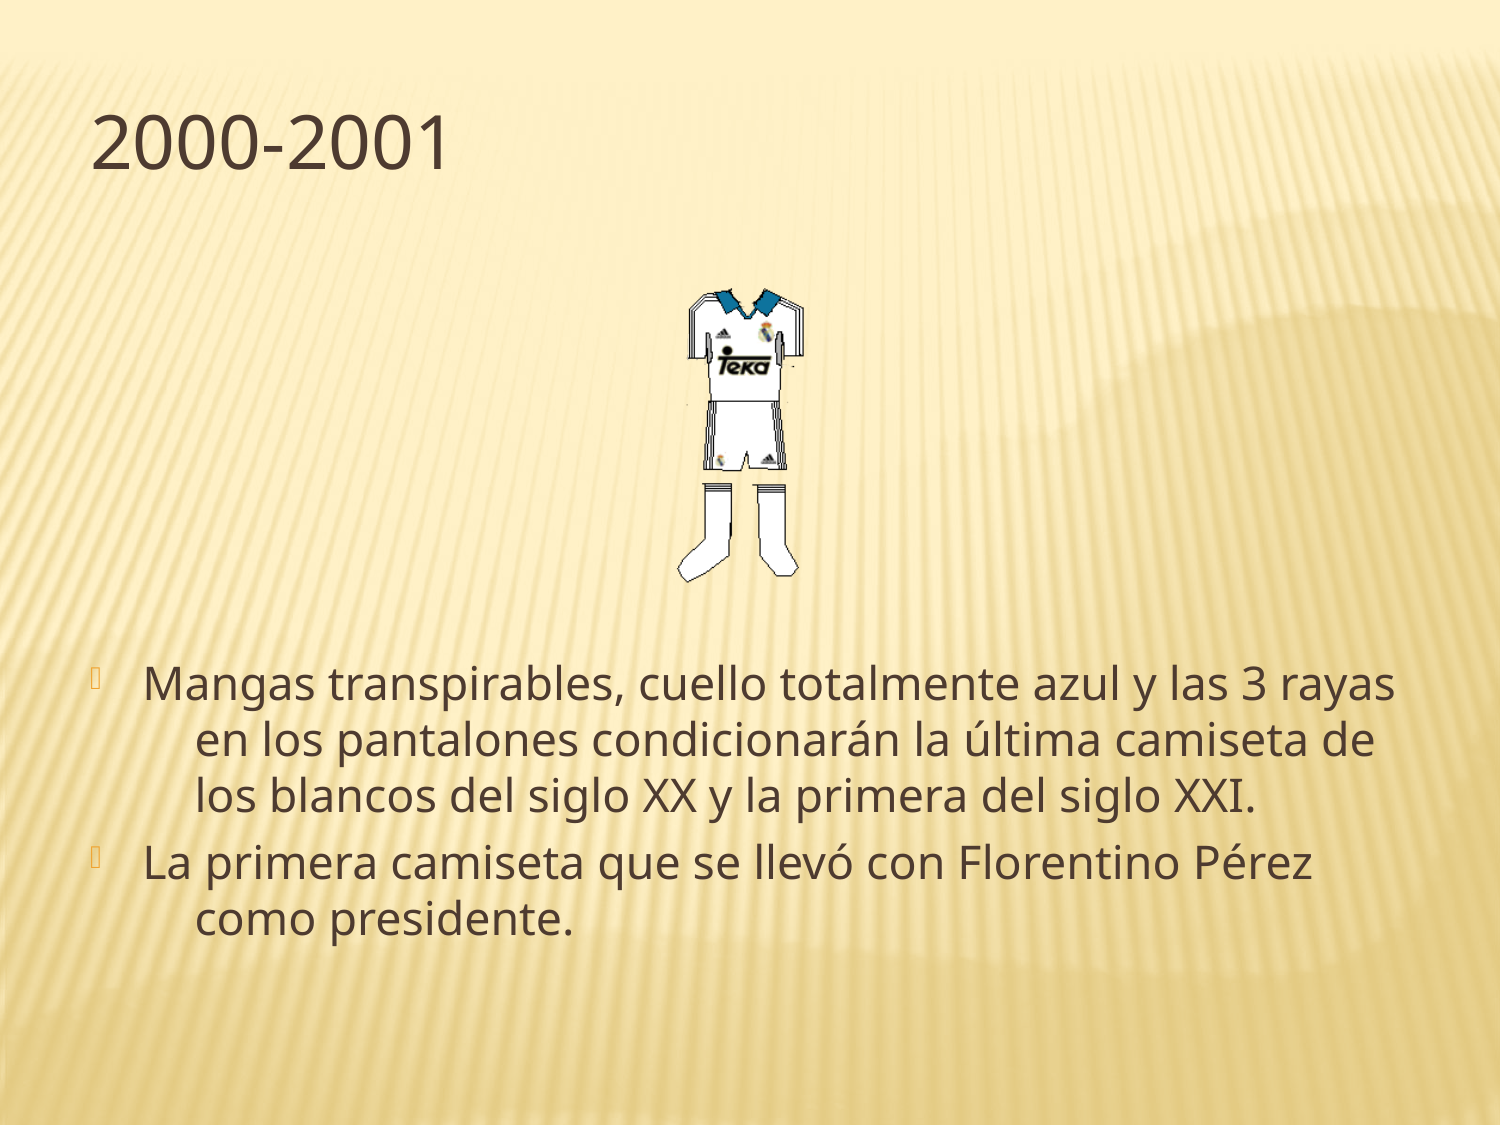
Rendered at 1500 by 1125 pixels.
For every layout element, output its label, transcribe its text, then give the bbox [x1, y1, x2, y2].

list Mangas transpirables, cuello totalmente azul y las 3 rayas en los pantalones condicionarán la última camiseta de los blancos del siglo XX y la primera del siglo XXI. La primera camiseta que se llevó con Florentino Pérez como presidente. [75, 646, 1426, 1006]
picture [652, 262, 848, 622]
title 2000-2001 [75, 45, 1426, 234]
